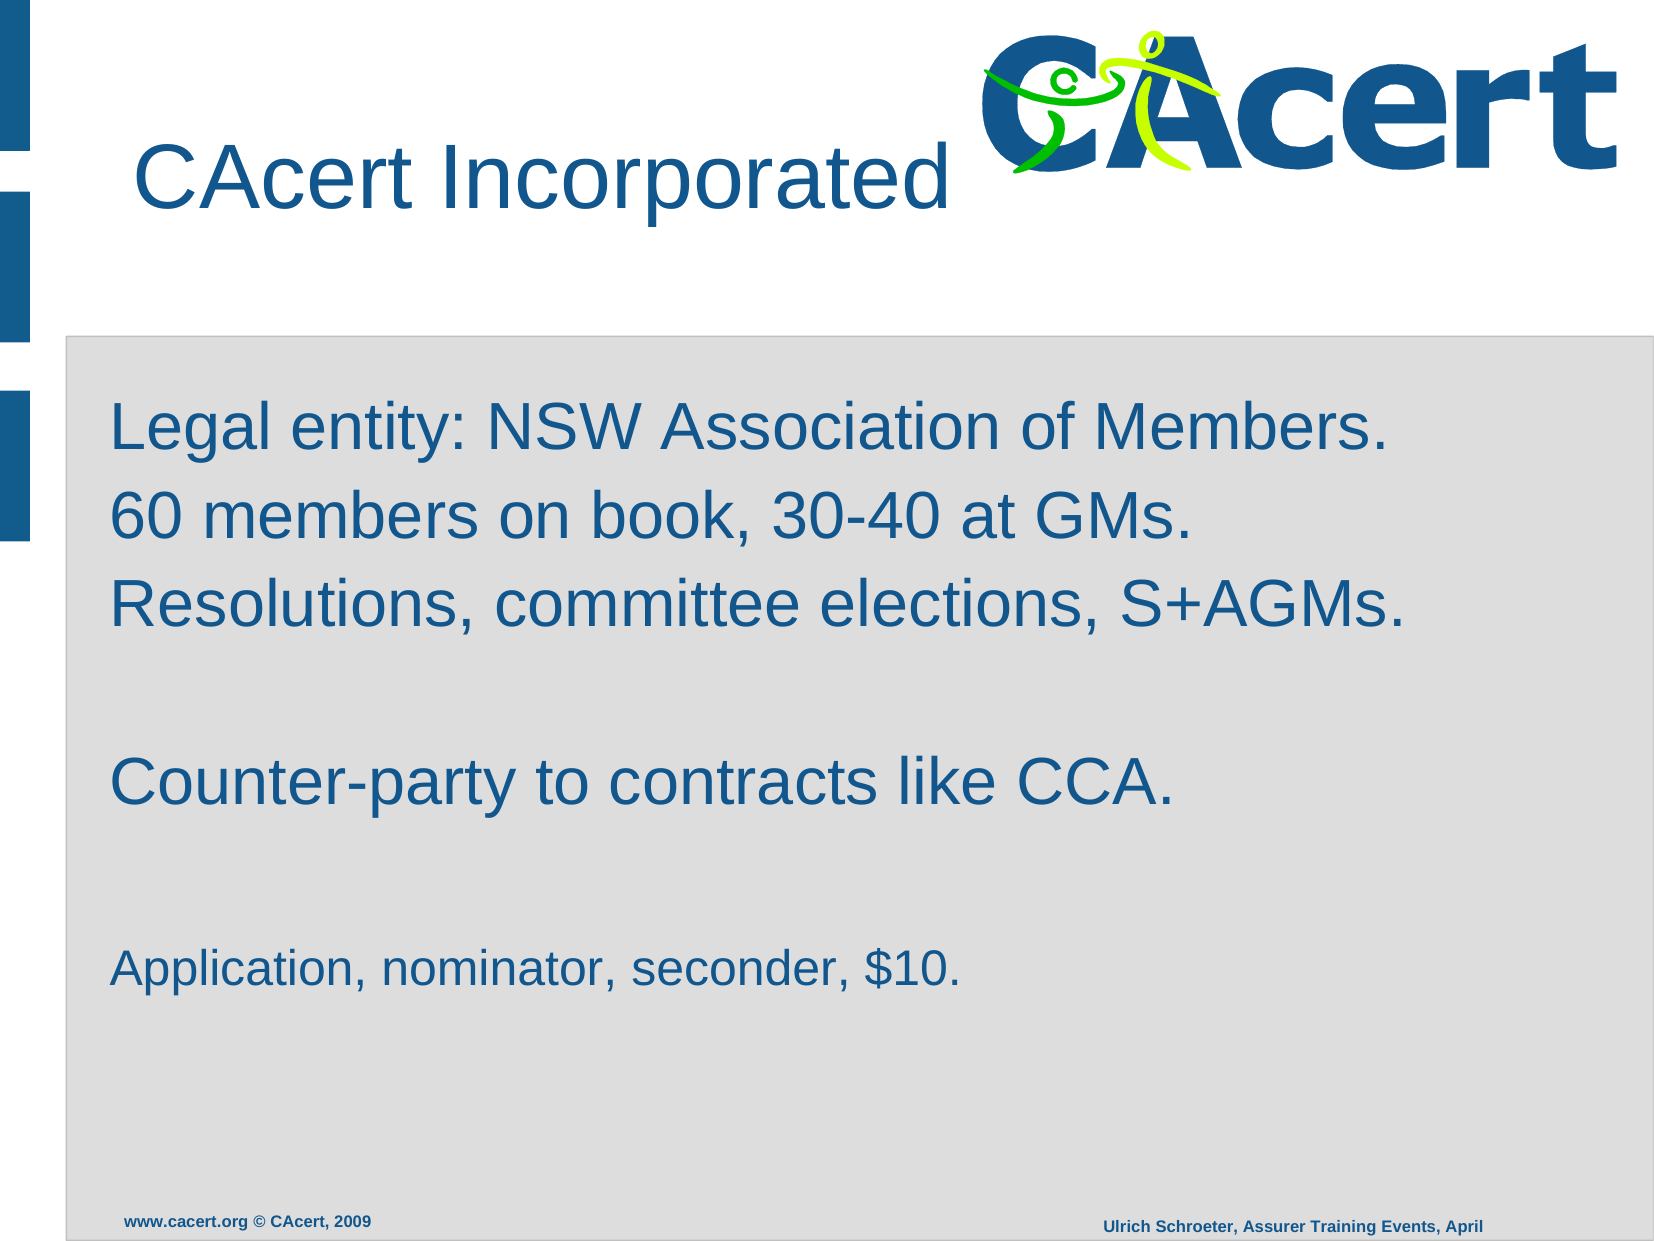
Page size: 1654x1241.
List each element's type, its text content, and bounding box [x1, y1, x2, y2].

text_box CAcert Incorporated [118, 118, 969, 239]
text_box Legal entity: NSW Association of Members. 60 members on book, 30-40 at GMs. Resolutions, committee elections, S+AGMs. Counter-party to contracts like CCA. Application, nominator, seconder, $10. [94, 367, 1574, 1004]
